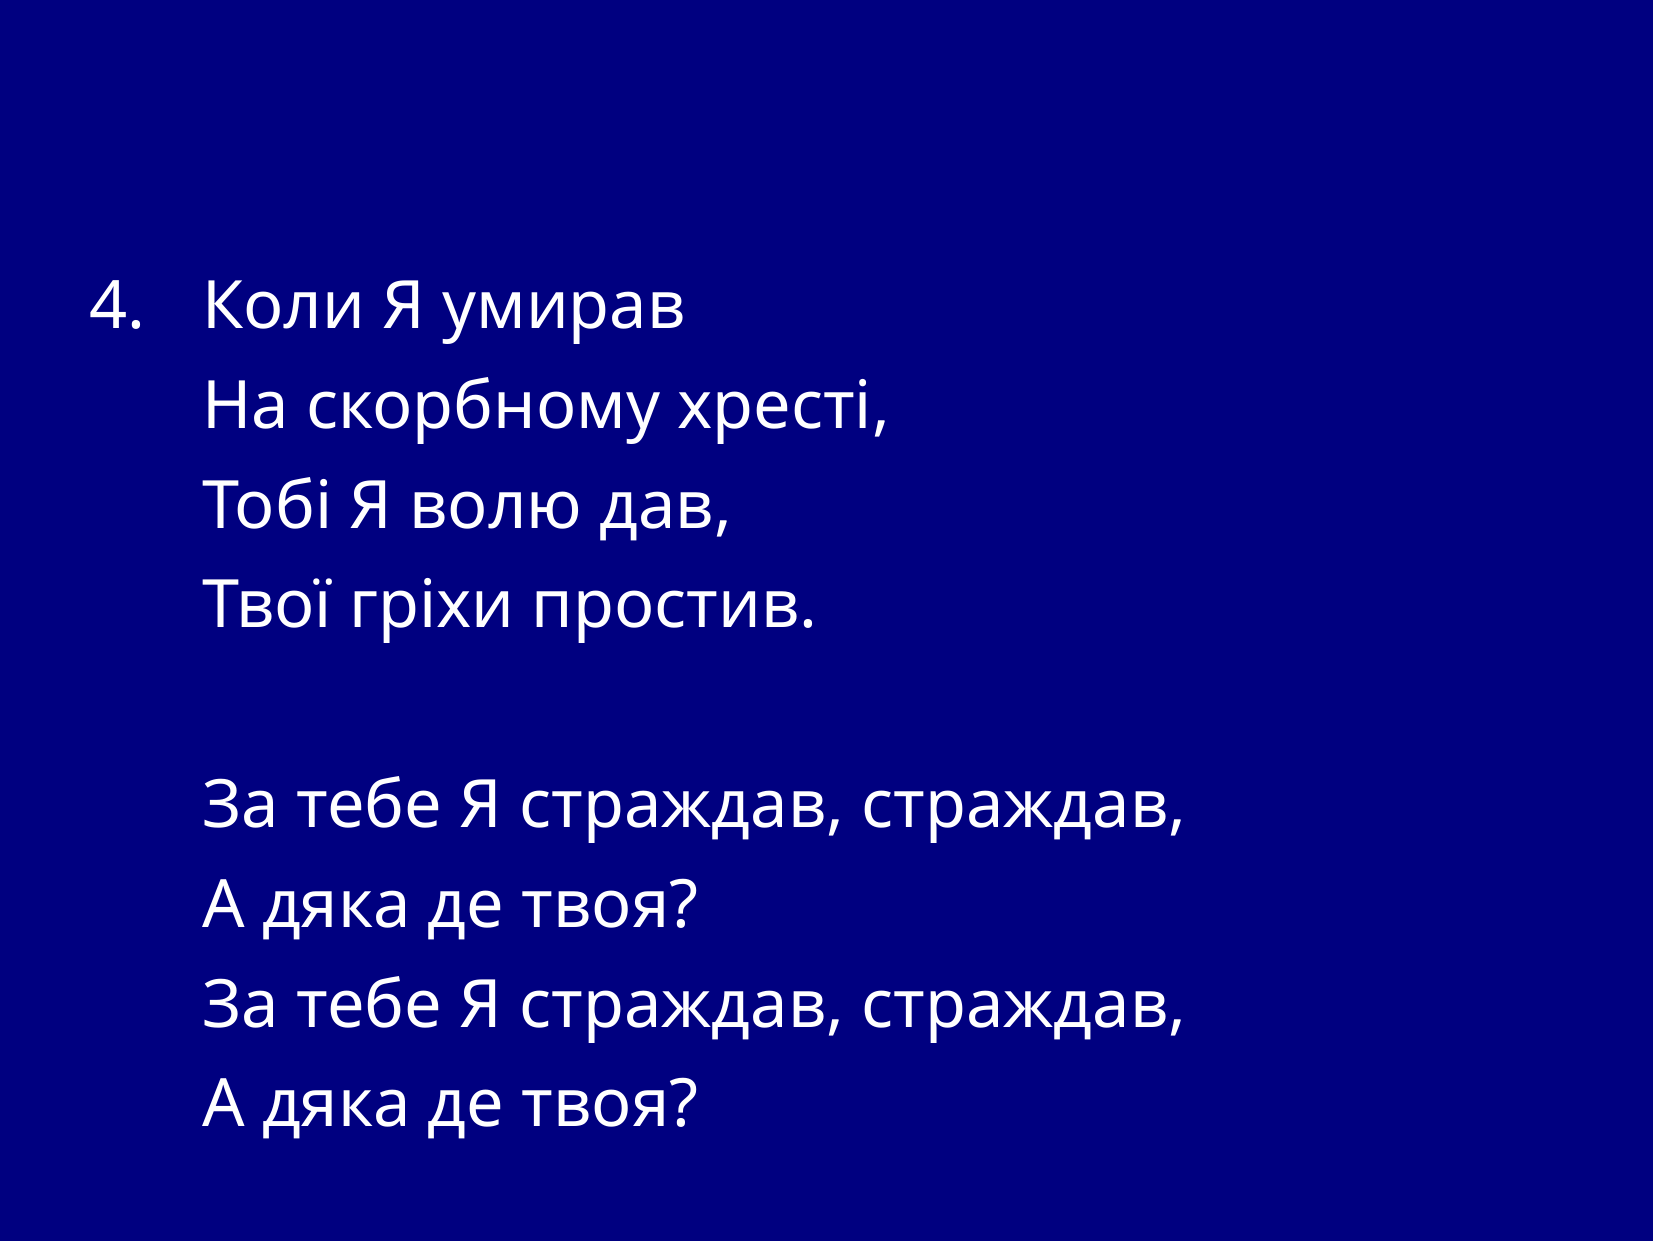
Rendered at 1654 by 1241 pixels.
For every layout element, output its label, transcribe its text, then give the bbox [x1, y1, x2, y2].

text_box 4. Коли Я умирав На скорбному хресті, Тобі Я волю дав, Твої гріхи простив. За тебе Я страждав, страждав, А дяка де твоя? За тебе Я страждав, страждав, А дяка де твоя? [75, 150, 1576, 1163]
